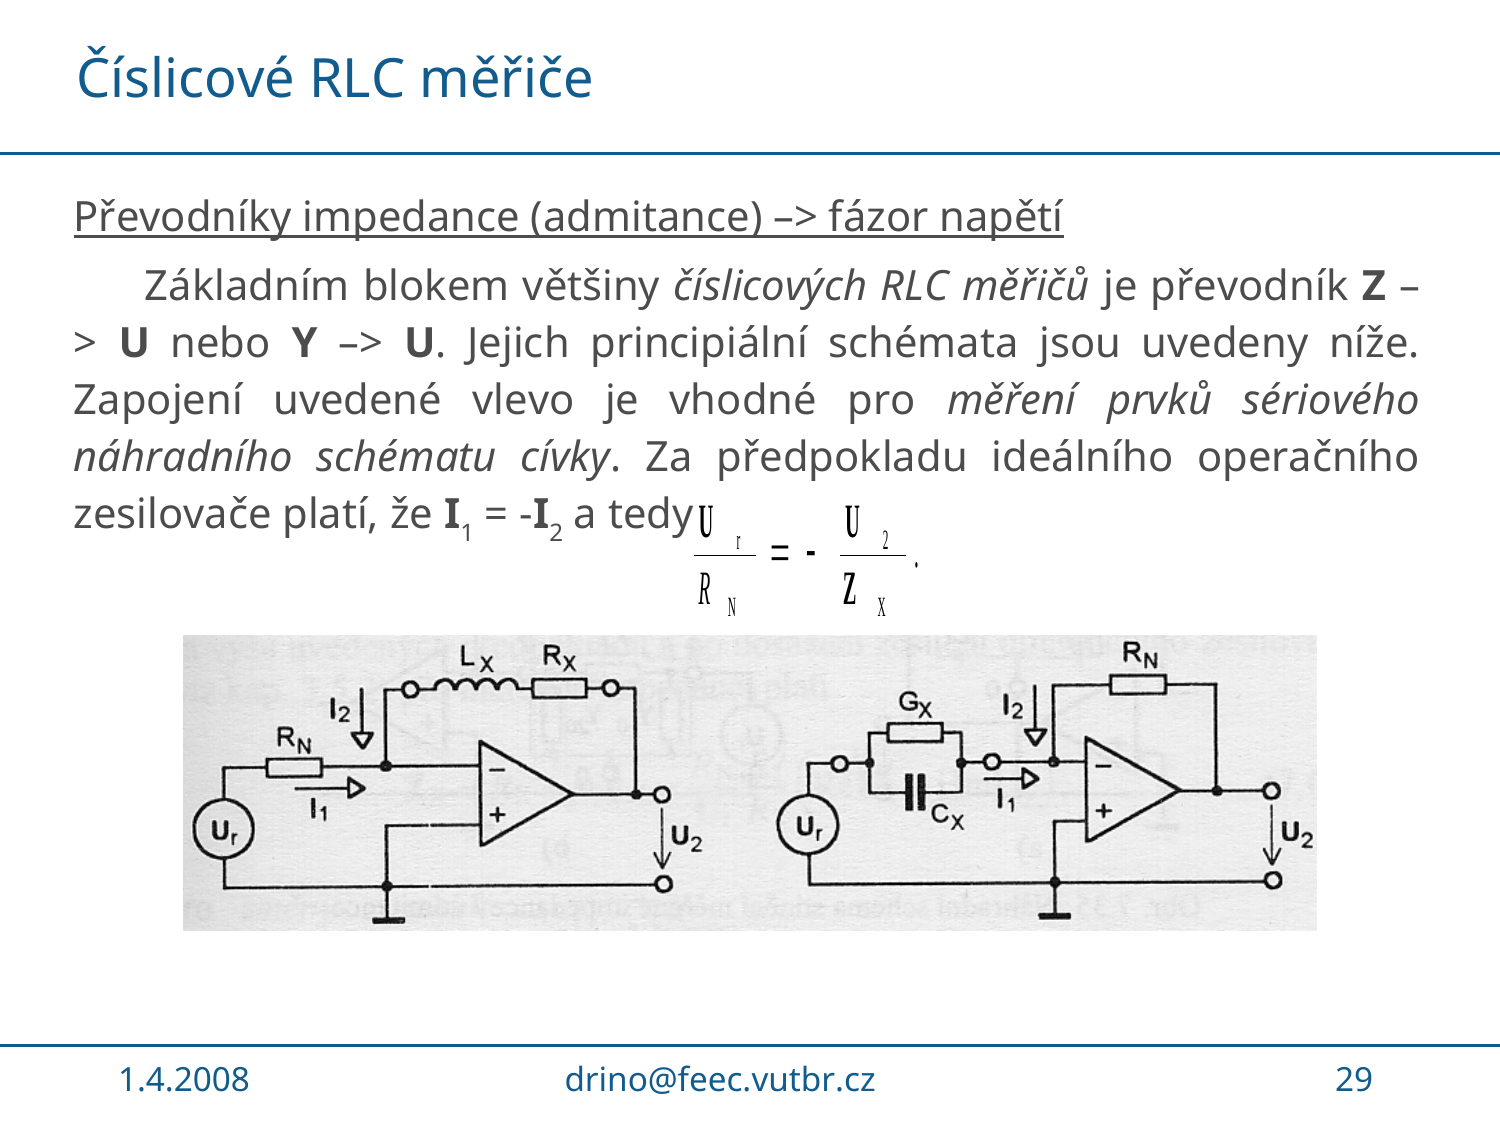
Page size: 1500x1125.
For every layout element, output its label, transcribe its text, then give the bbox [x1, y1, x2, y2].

text_box drino@feec.vutbr.cz [454, 1049, 987, 1125]
text_box <číslo> [1075, 1049, 1388, 1125]
picture [183, 635, 1317, 931]
text_box Převodníky impedance (admitance) –> fázor napětí Základním blokem většiny číslicových RLC měřičů je převodník Z –> U nebo Y –> U. Jejich principiální schémata jsou uvedeny níže. Zapojení uvedené vlevo je vhodné pro měření prvků sériového náhradního schématu cívky. Za předpokladu ideálního operačního zesilovače platí, že I1 = -I2 a tedy [59, 178, 1442, 557]
picture [685, 491, 934, 628]
text_box 1.4.2008 [103, 1049, 432, 1125]
title Číslicové RLC měřiče [0, 0, 1500, 152]
